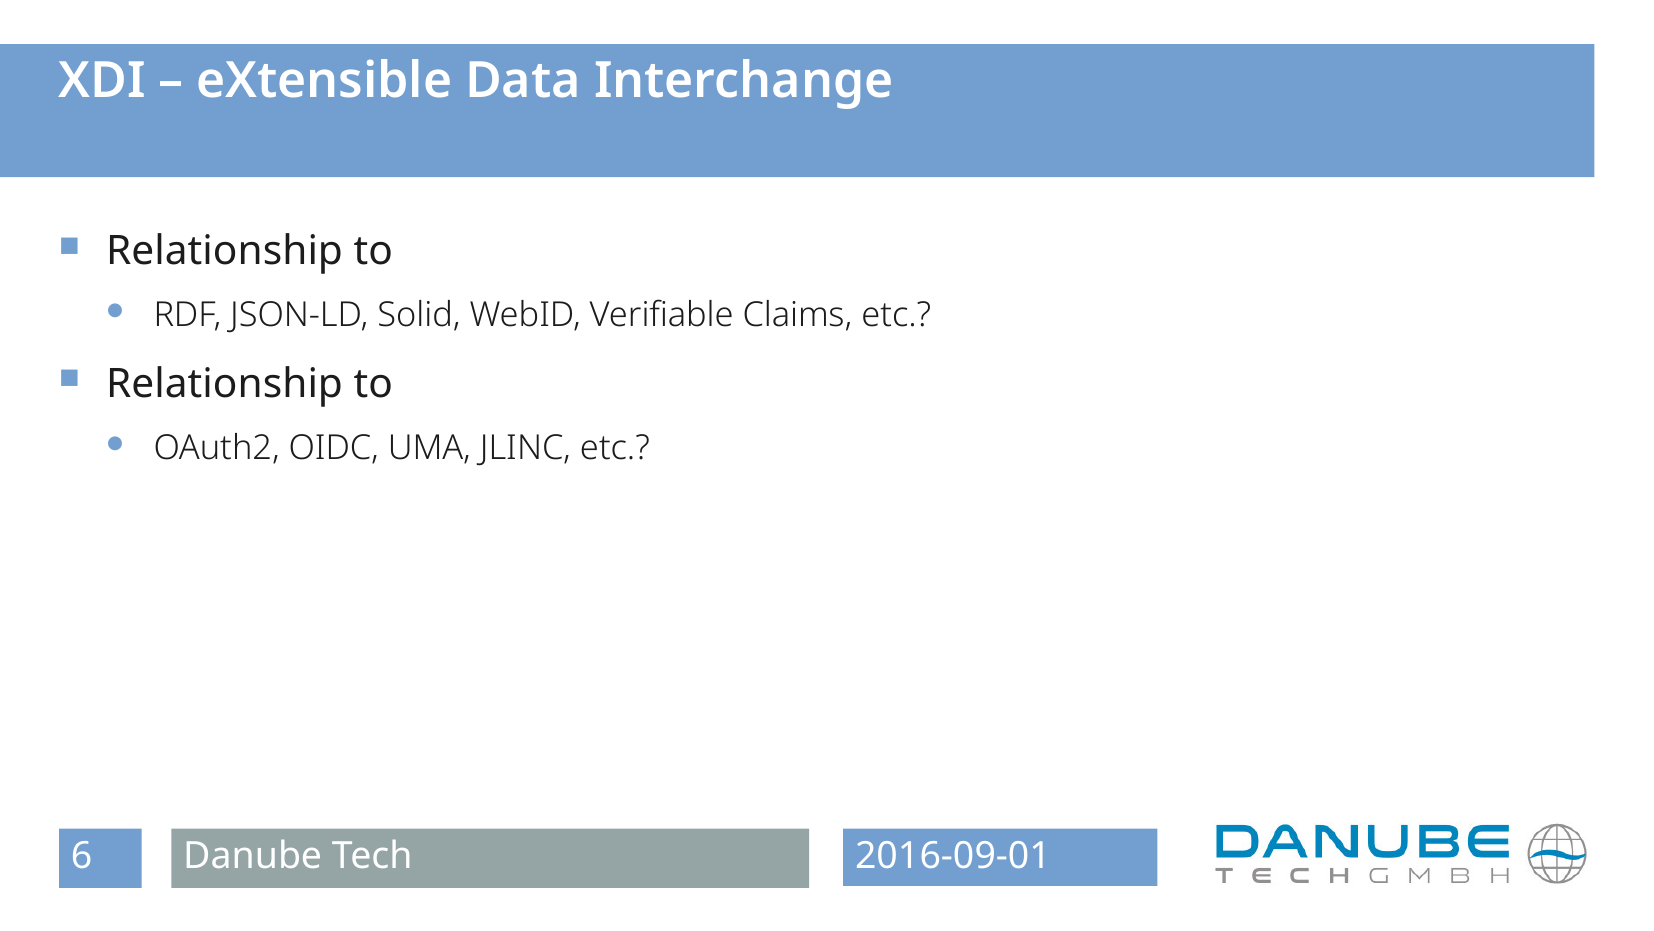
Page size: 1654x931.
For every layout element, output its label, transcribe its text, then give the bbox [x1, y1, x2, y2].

picture [1206, 814, 1595, 892]
title XDI – eXtensible Data Interchange [0, 44, 1595, 178]
list Relationship to RDF, JSON-LD, Solid, WebID, Verifiable Claims, etc.? Relationship to OAuth2, OIDC, UMA, JLINC, etc.? [58, 221, 1571, 789]
